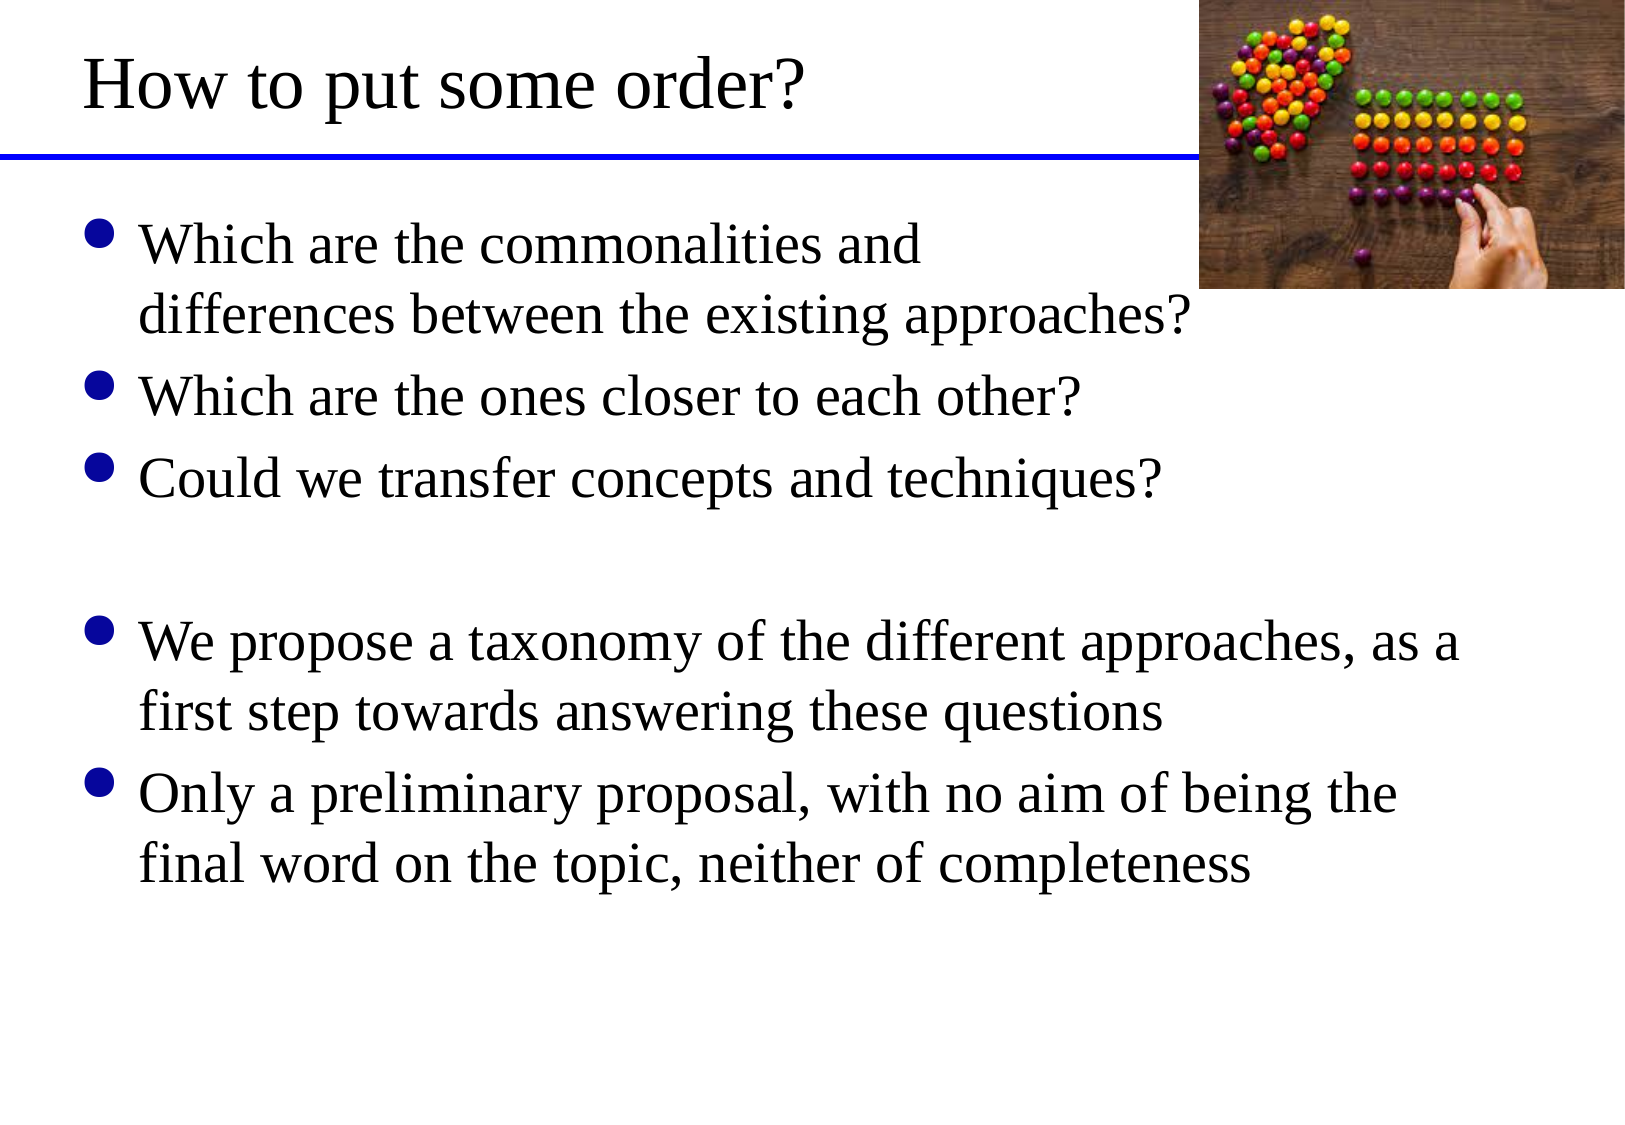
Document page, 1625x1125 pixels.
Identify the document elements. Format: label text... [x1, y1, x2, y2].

list Which are the commonalities and differences between the existing approaches? Which are the ones closer to each other? Could we transfer concepts and techniques? We propose a taxonomy of the different approaches, as a first step towards answering these questions Only a preliminary proposal, with no aim of being the final word on the topic, neither of completeness [67, 198, 1478, 1061]
picture [1199, 0, 1625, 290]
title How to put some order? [67, 27, 1199, 131]
